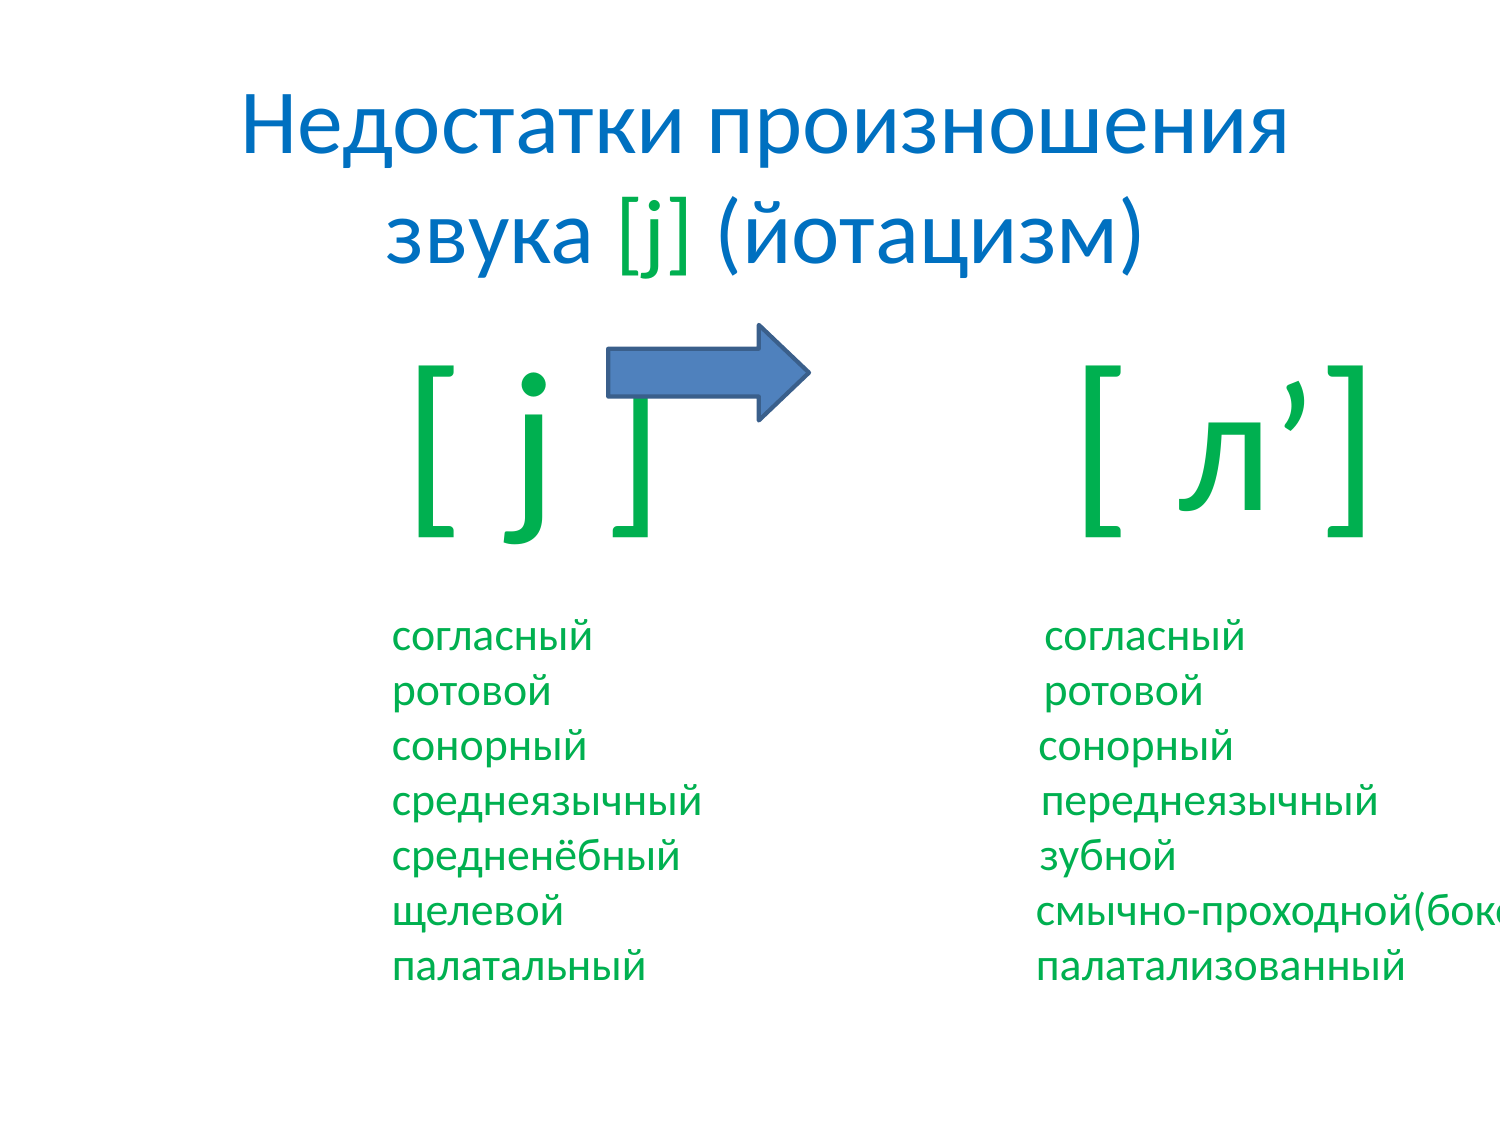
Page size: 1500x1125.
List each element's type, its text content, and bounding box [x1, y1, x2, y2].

title Недостатки произношения звука [j] (йотацизм) [128, 54, 1404, 302]
text_box [608, 324, 809, 421]
subtitle [ j ] [ л’] согласный согласный ротовой ротовой сонорный сонорный среднеязычный переднеязычный средненёбный зубной щелевой смычно-проходной(боковой) палатальный палатализованный Дефектное произношение звука [j] чаще всего сводится к замене звуком [л’] ( в нижней или верхней артикуляции). [100, 302, 1500, 1083]
